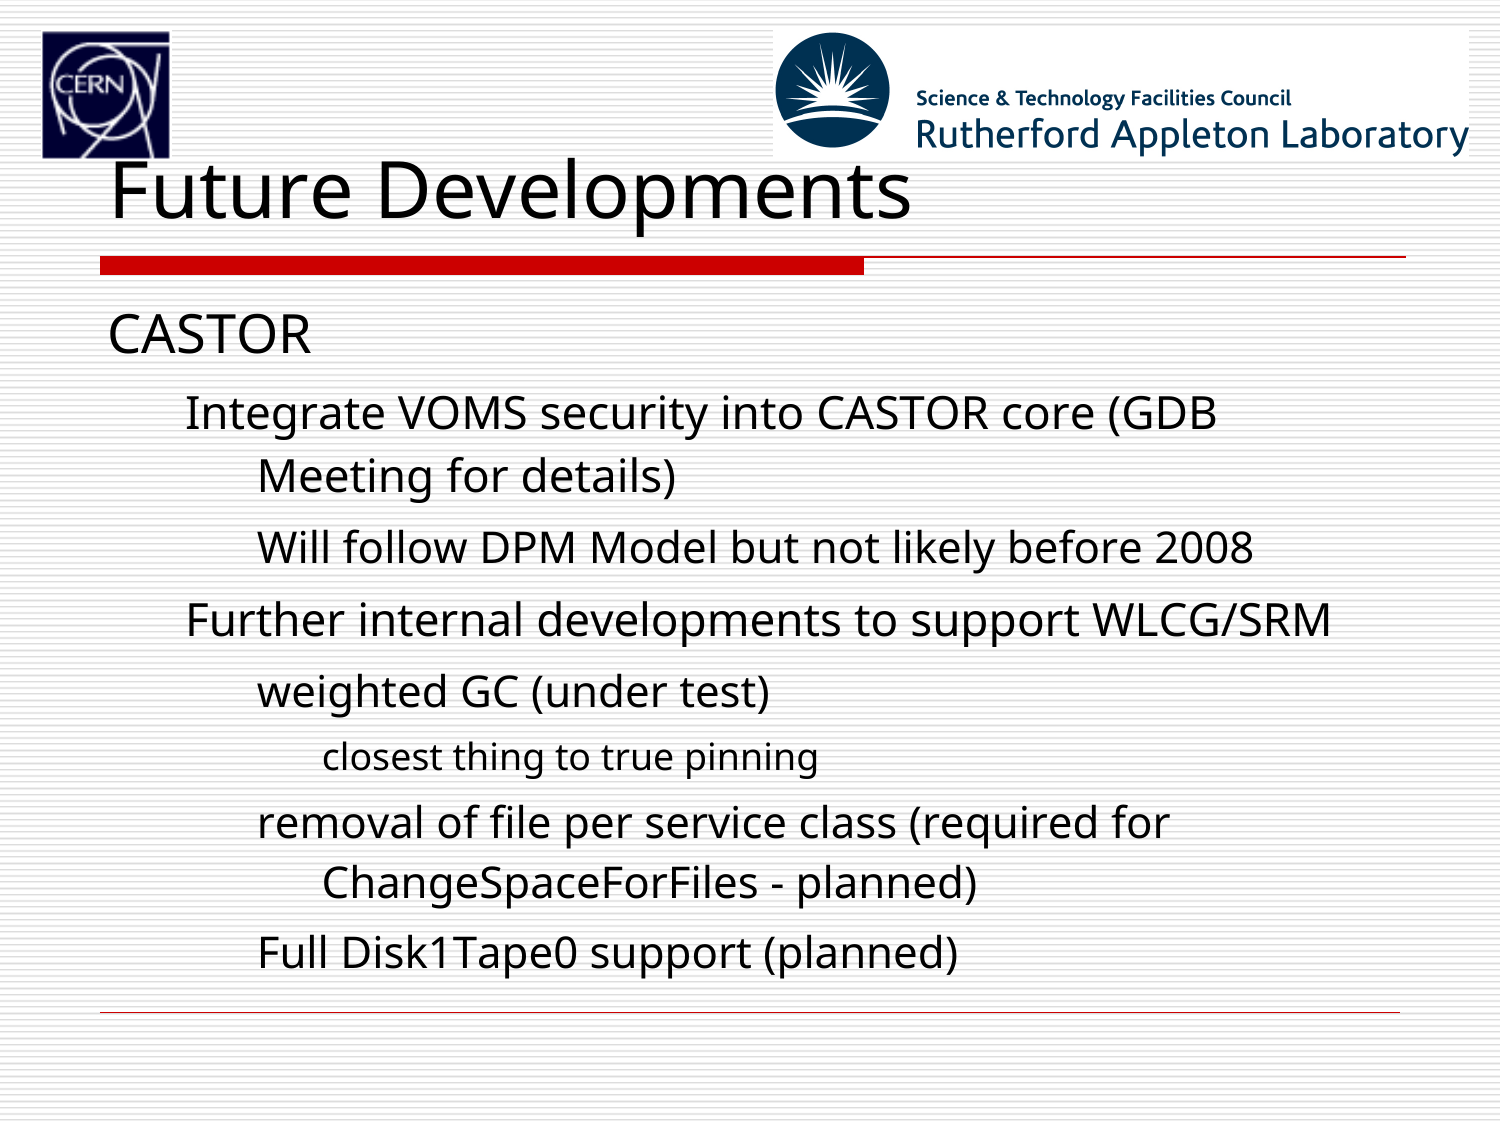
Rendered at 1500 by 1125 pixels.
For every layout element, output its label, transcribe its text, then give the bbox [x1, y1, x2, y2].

list CASTOR Integrate VOMS security into CASTOR core (GDB Meeting for details) Will follow DPM Model but not likely before 2008 Further internal developments to support WLCG/SRM weighted GC (under test) closest thing to true pinning removal of file per service class (required for ChangeSpaceForFiles - planned) Full Disk1Tape0 support (planned) [92, 287, 1406, 1035]
title Future Developments [94, 49, 1407, 250]
picture [0, 0, 1500, 1125]
